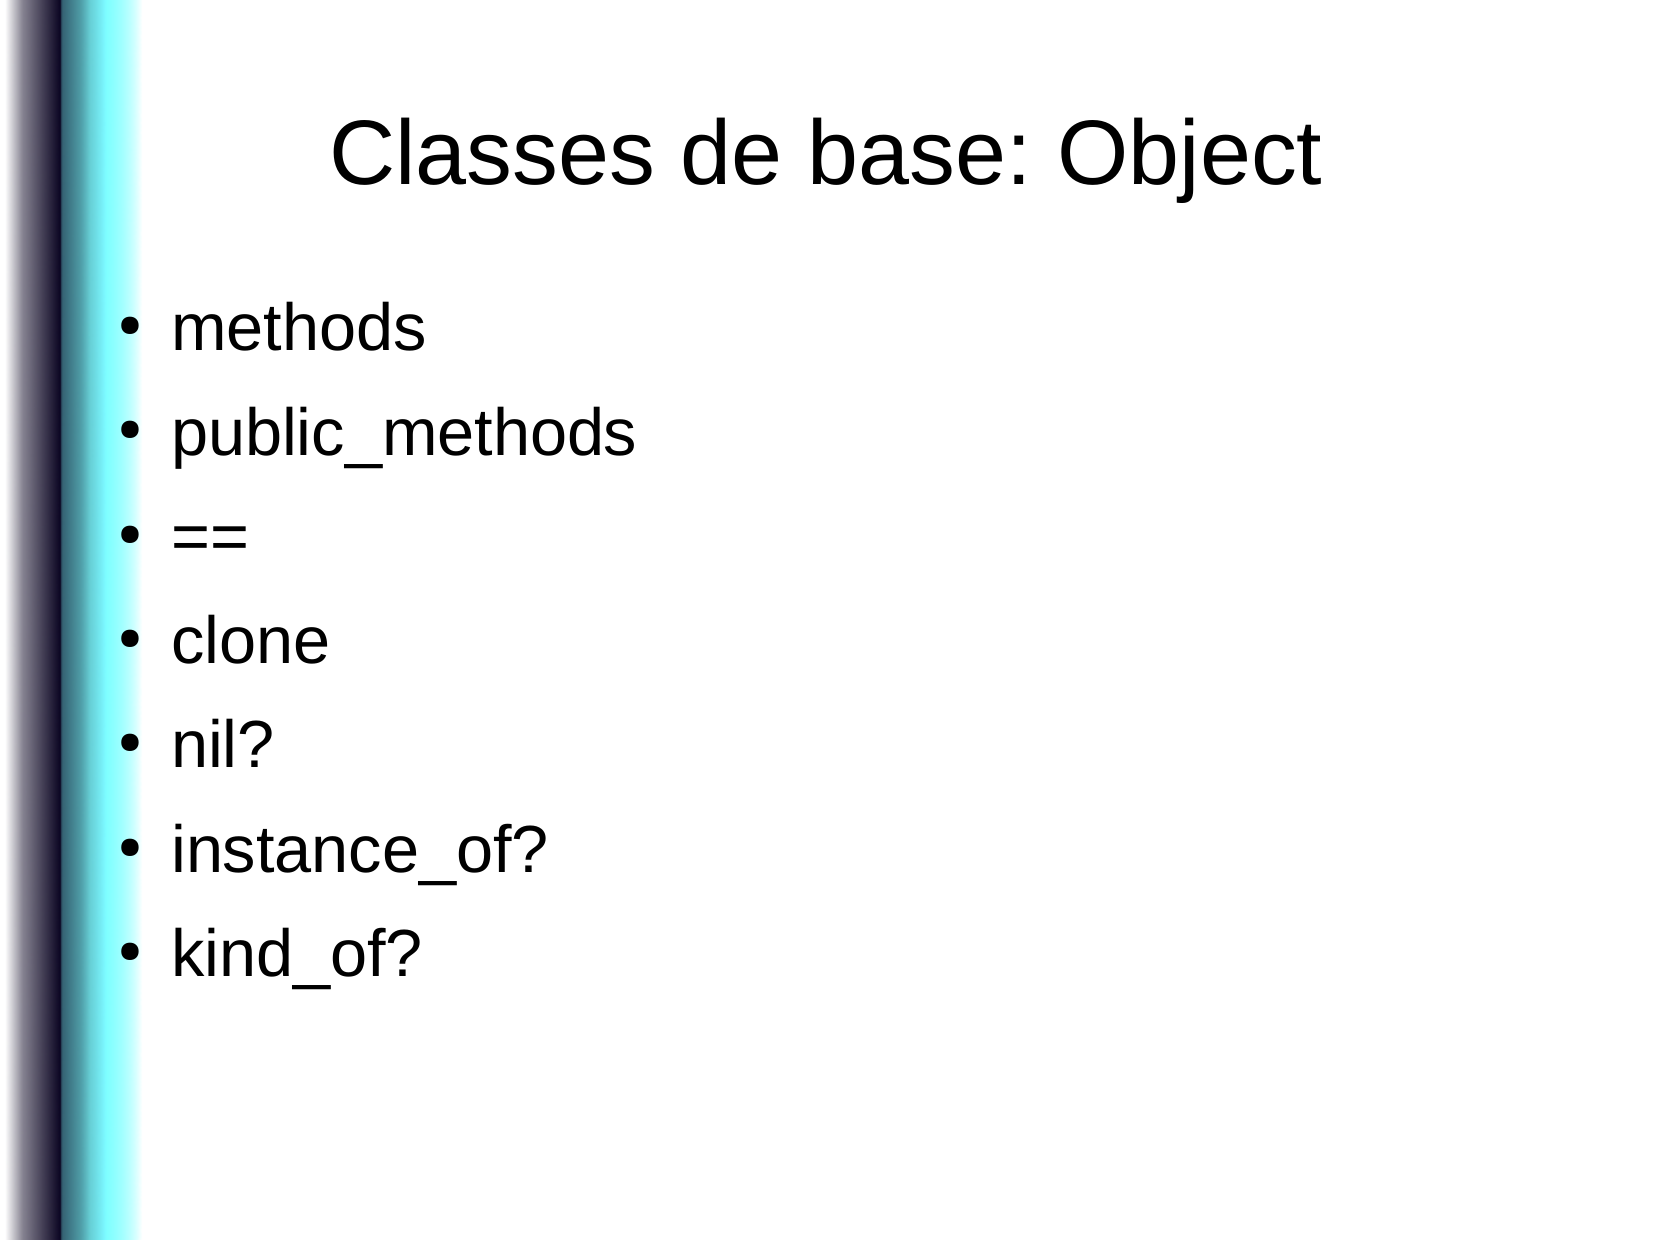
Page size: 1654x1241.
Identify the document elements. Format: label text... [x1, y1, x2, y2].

list methods public_methods == clone nil? instance_of? kind_of? [82, 290, 1571, 1109]
title Classes de base: Object [82, 49, 1571, 257]
picture [0, 0, 1654, 1240]
